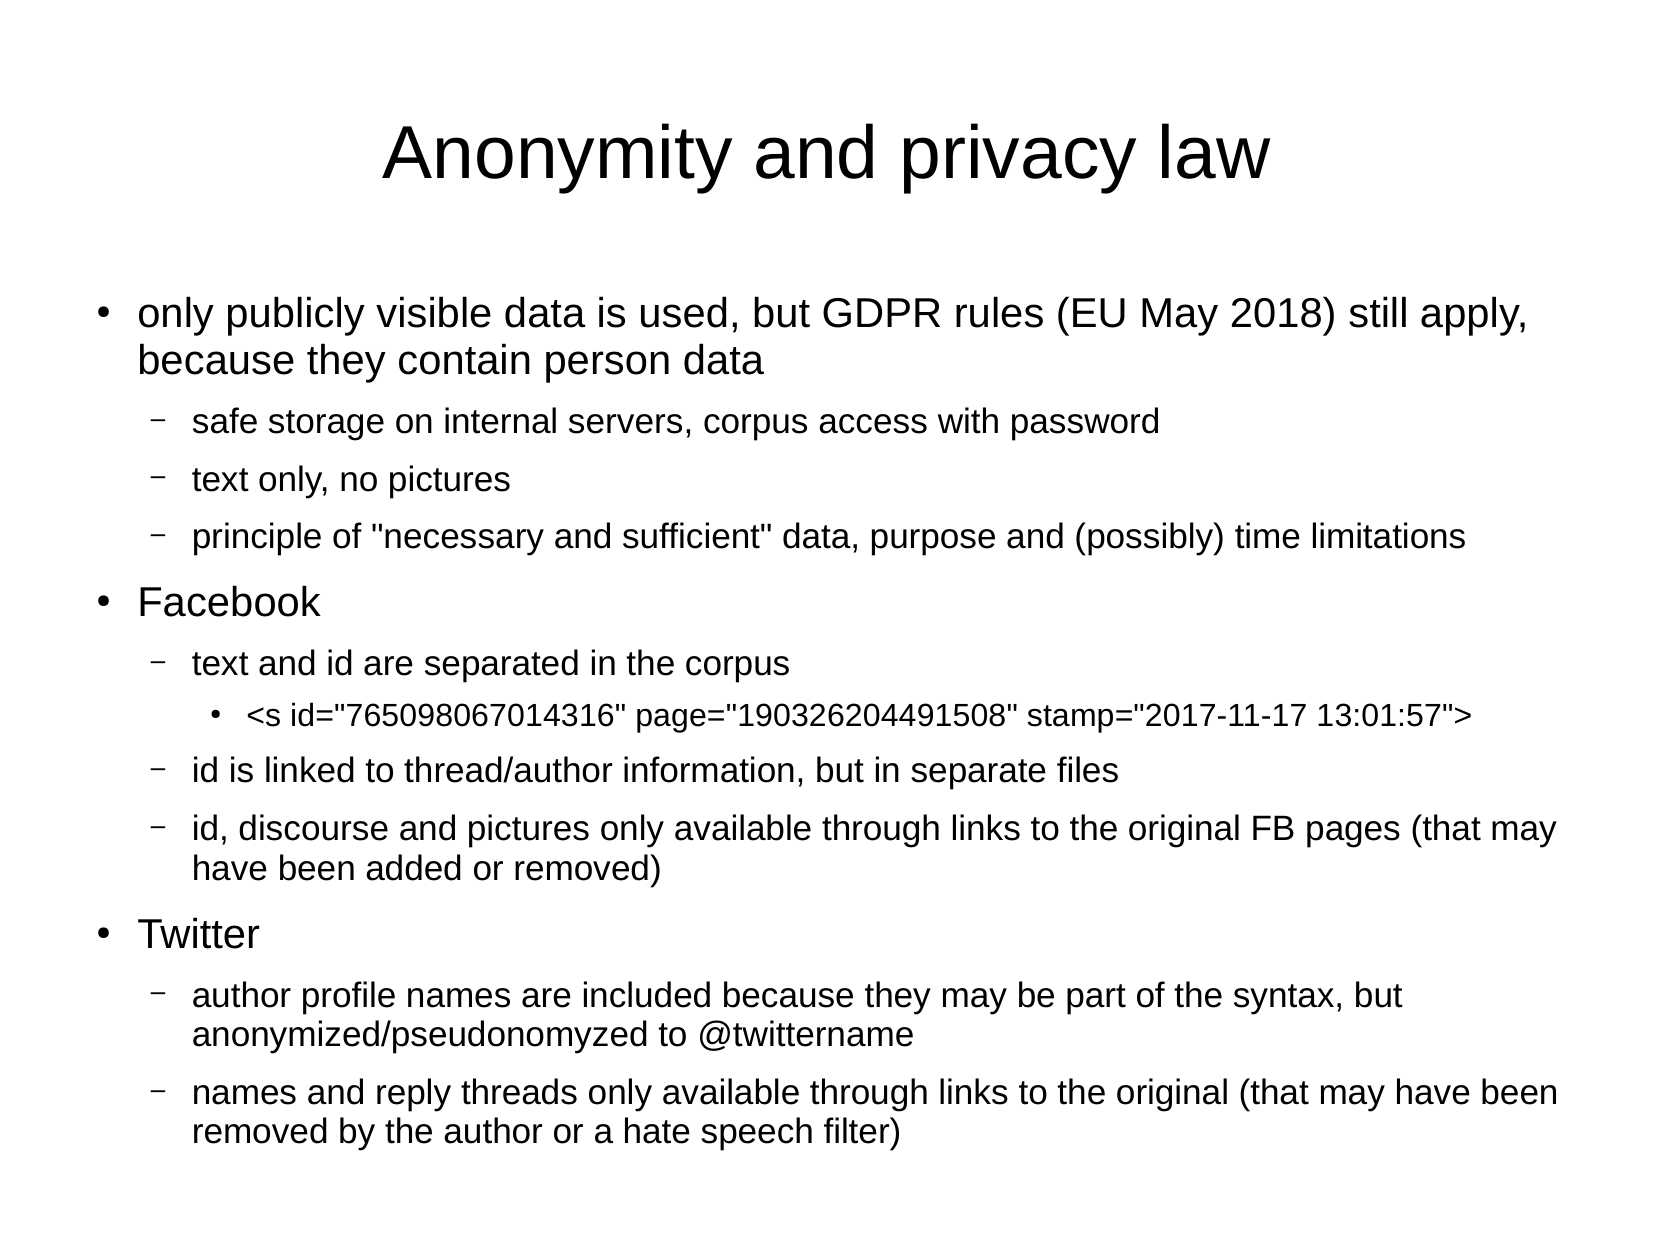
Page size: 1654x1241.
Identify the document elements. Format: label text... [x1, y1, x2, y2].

list only publicly visible data is used, but GDPR rules (EU May 2018) still apply, because they contain person data safe storage on internal servers, corpus access with password text only, no pictures principle of "necessary and sufficient" data, purpose and (possibly) time limitations Facebook text and id are separated in the corpus <s id="765098067014316" page="190326204491508" stamp="2017-11-17 13:01:57"> id is linked to thread/author information, but in separate files id, discourse and pictures only available through links to the original FB pages (that may have been added or removed) Twitter author profile names are included because they may be part of the syntax, but anonymized/pseudonomyzed to @twittername names and reply threads only available through links to the original (that may have been removed by the author or a hate speech filter) [82, 290, 1571, 1156]
title Anonymity and privacy law [82, 49, 1571, 257]
